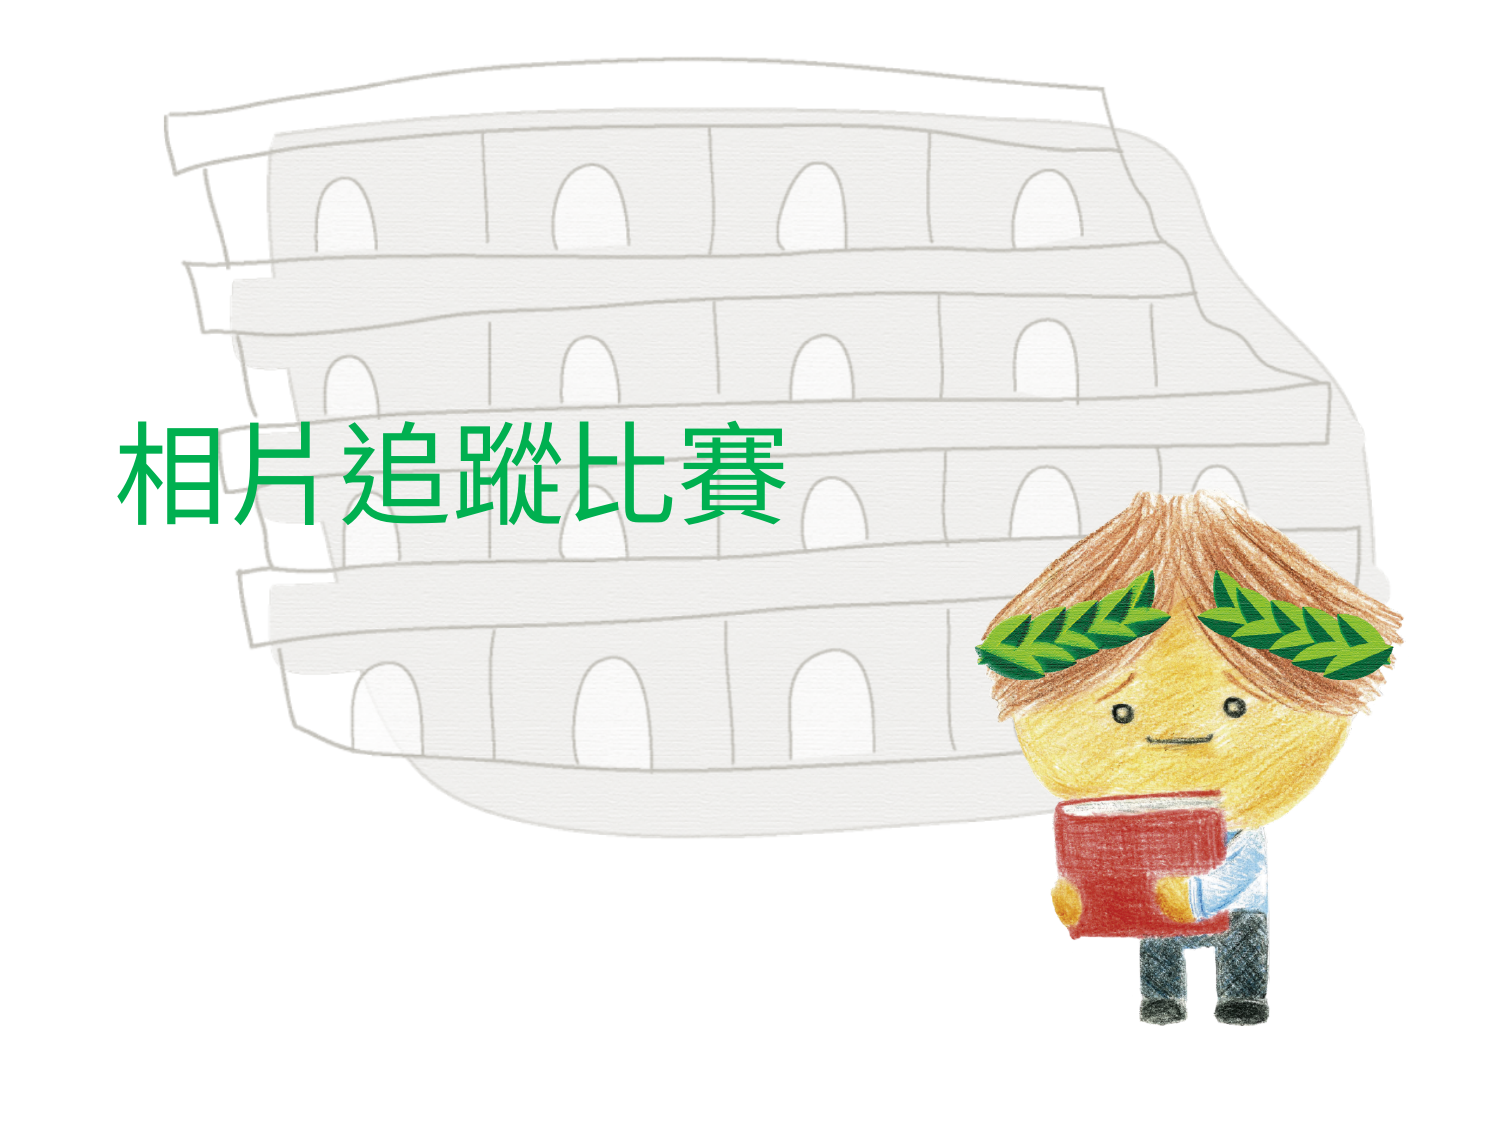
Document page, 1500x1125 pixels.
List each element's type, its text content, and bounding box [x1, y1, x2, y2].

text_box 相片追蹤比賽 [100, 397, 987, 547]
picture [41, 30, 1419, 1079]
